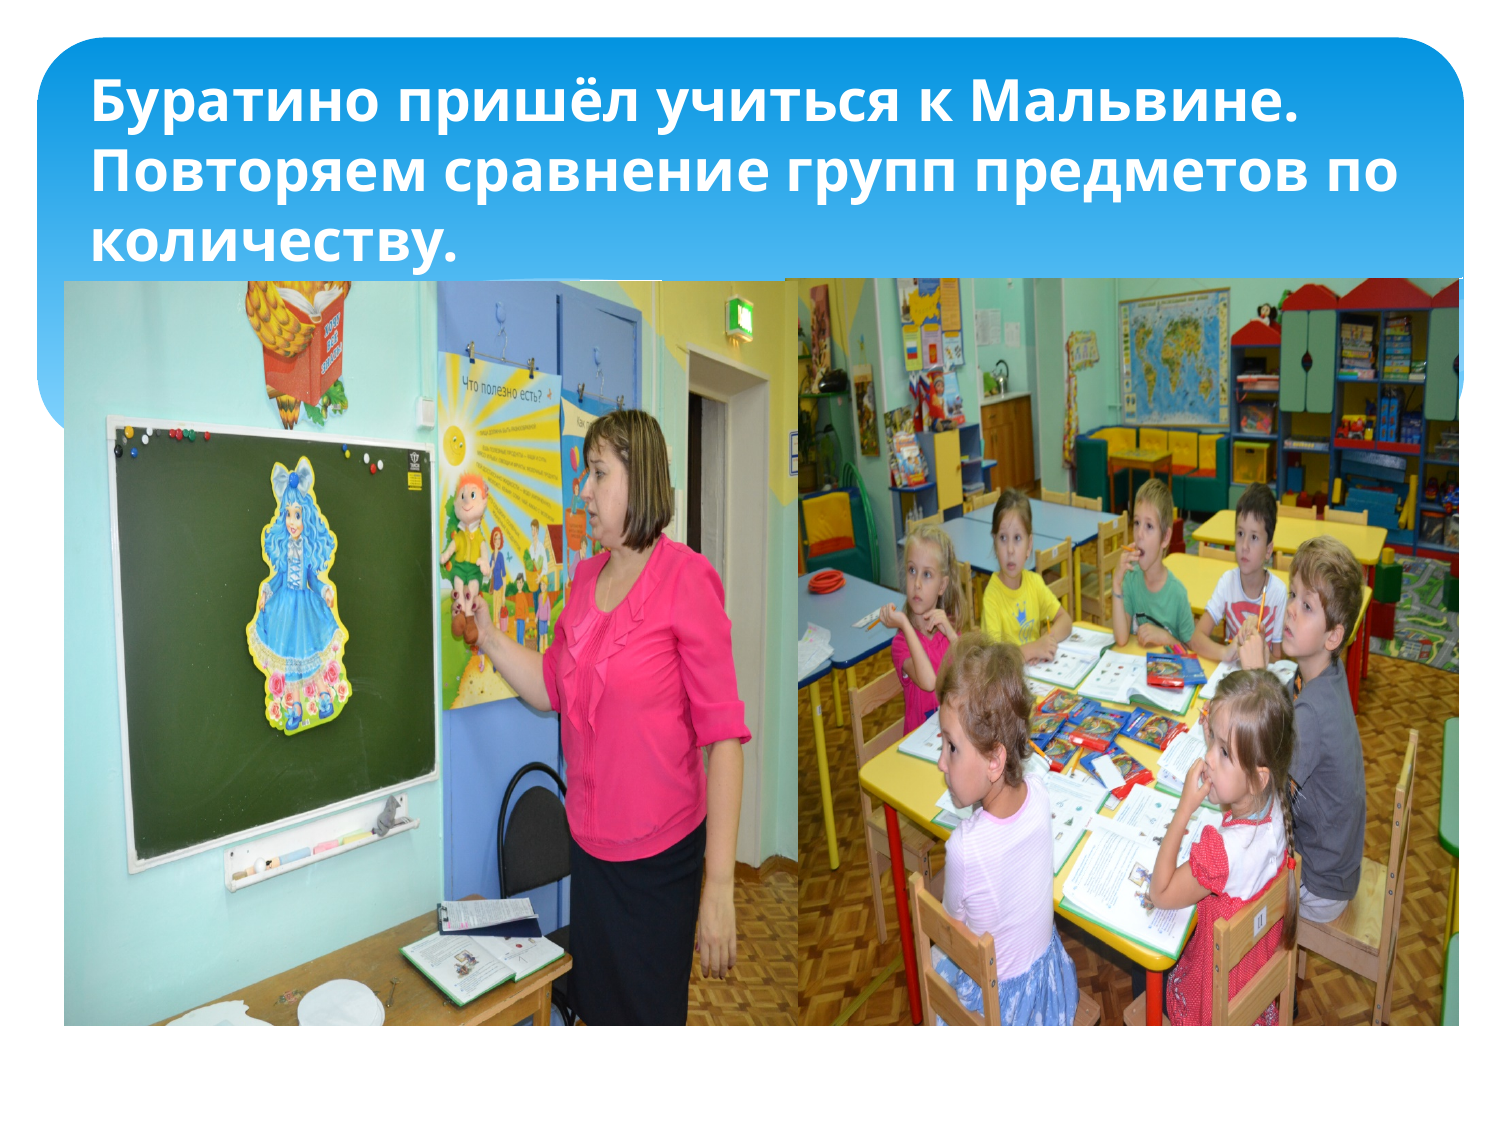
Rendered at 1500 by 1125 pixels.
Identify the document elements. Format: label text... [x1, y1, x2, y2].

title Буратино пришёл учиться к Мальвине. Повторяем сравнение групп предметов по количеству. [75, 55, 1425, 261]
picture [64, 278, 1459, 1026]
